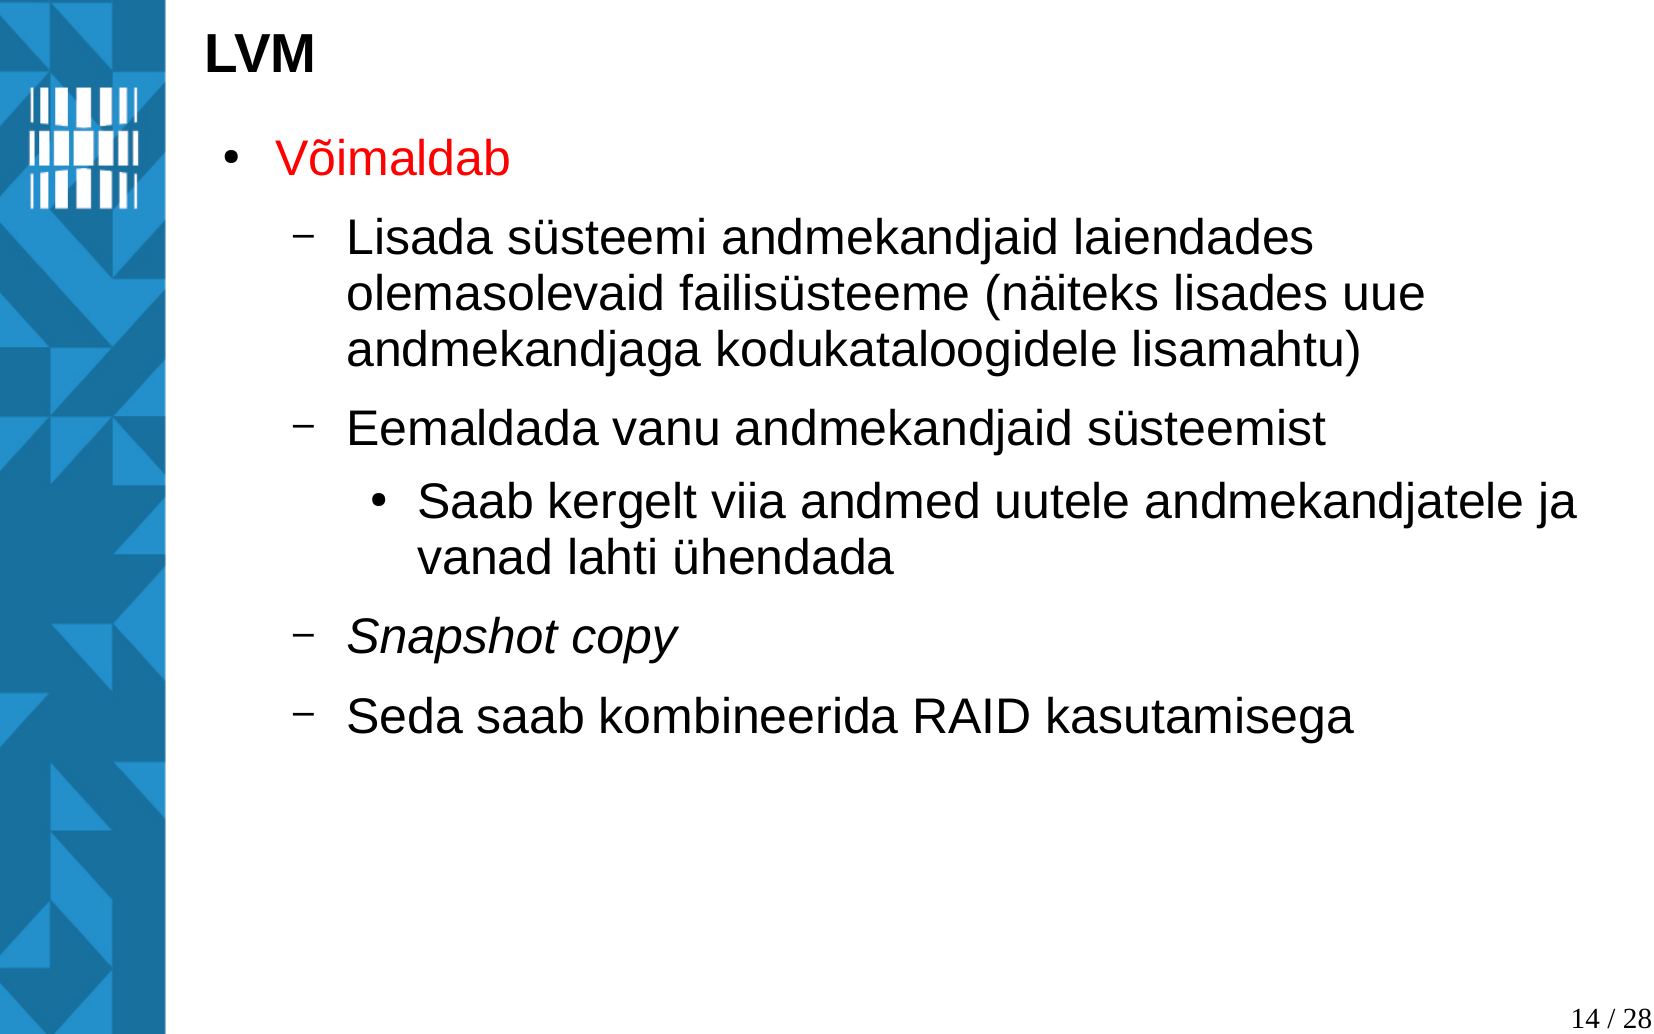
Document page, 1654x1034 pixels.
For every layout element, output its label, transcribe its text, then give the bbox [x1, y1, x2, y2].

title LVM [204, 11, 1539, 95]
list Võimaldab Lisada süsteemi andmekandjaid laiendades olemasolevaid failisüsteeme (näiteks lisades uue andmekandjaga kodukataloogidele lisamahtu) Eemaldada vanu andmekandjaid süsteemist Saab kergelt viia andmed uutele andmekandjatele ja vanad lahti ühendada Snapshot copy Seda saab kombineerida RAID kasutamisega [204, 129, 1595, 997]
